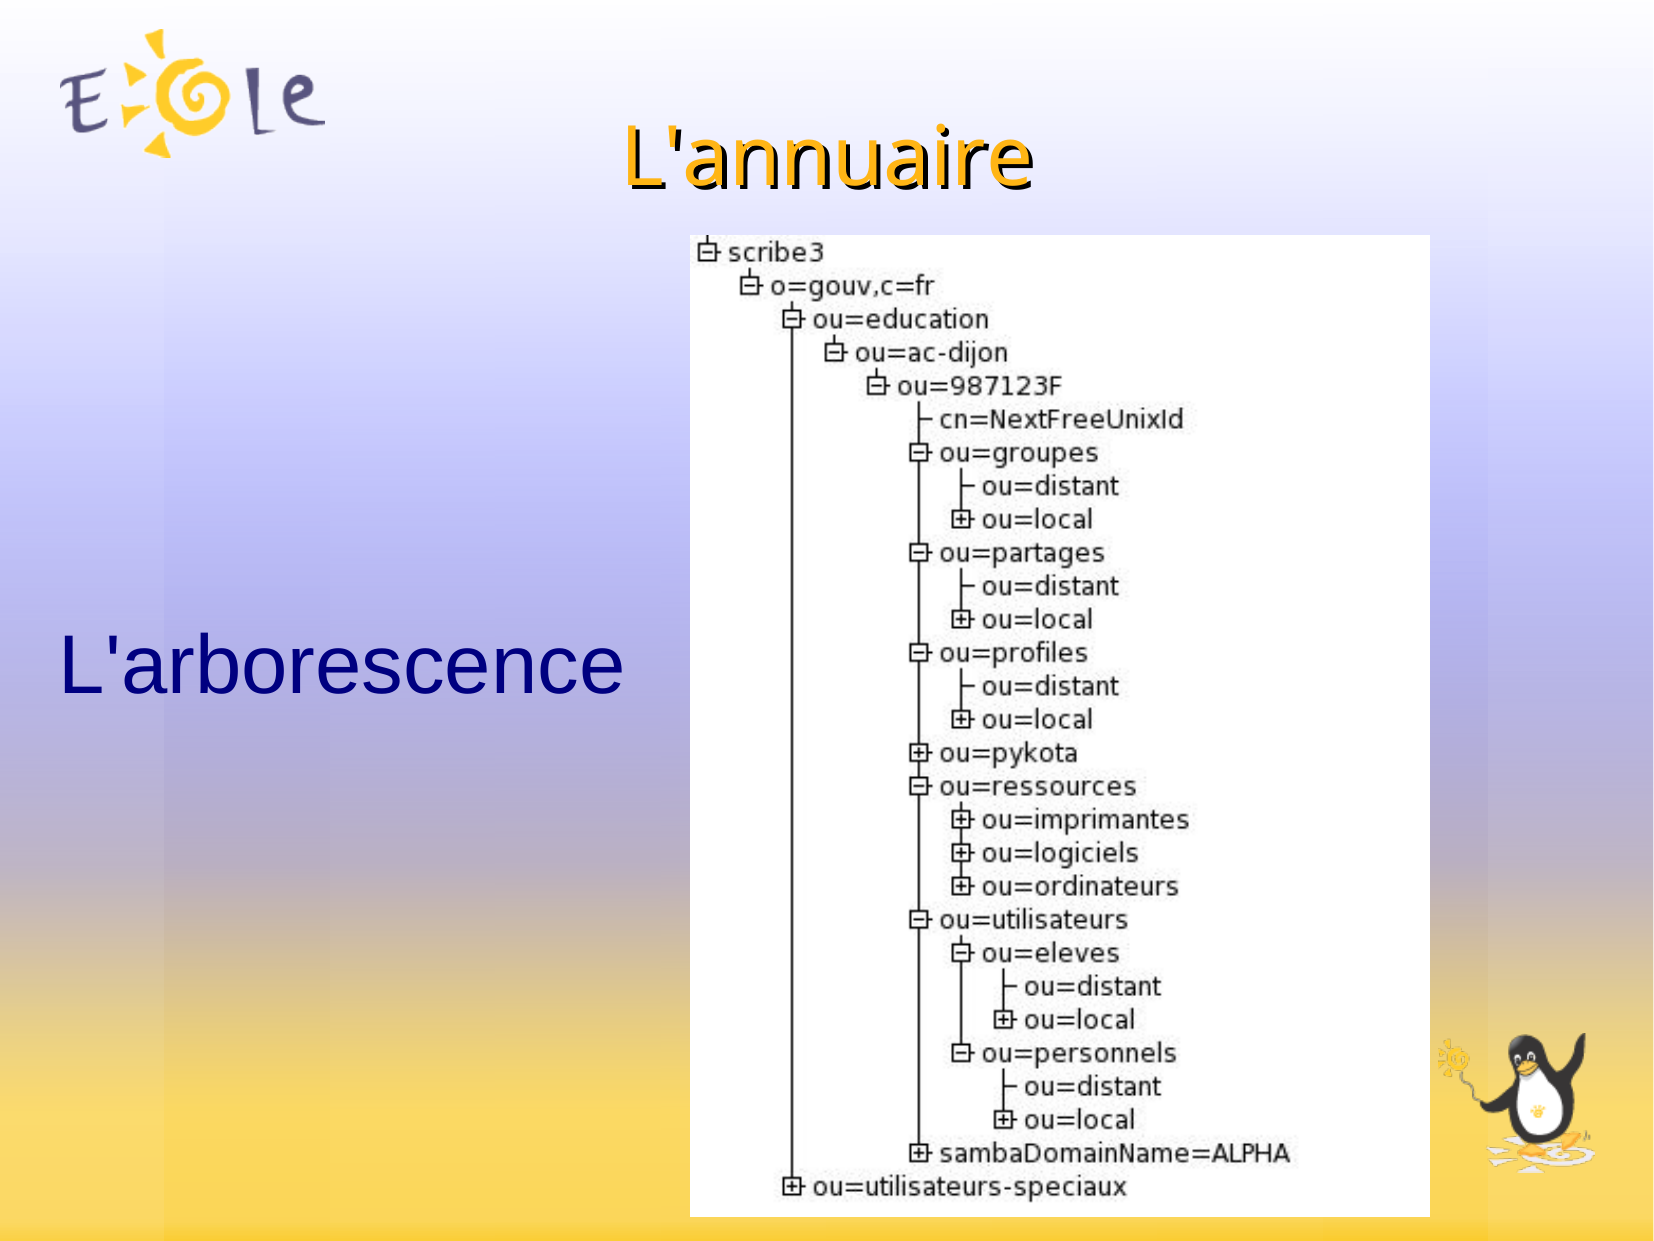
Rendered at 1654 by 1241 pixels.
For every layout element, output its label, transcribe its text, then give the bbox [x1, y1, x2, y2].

subtitle L'arborescence [59, 236, 690, 1093]
picture [0, 0, 1654, 1241]
title L'annuaire [82, 49, 1571, 257]
